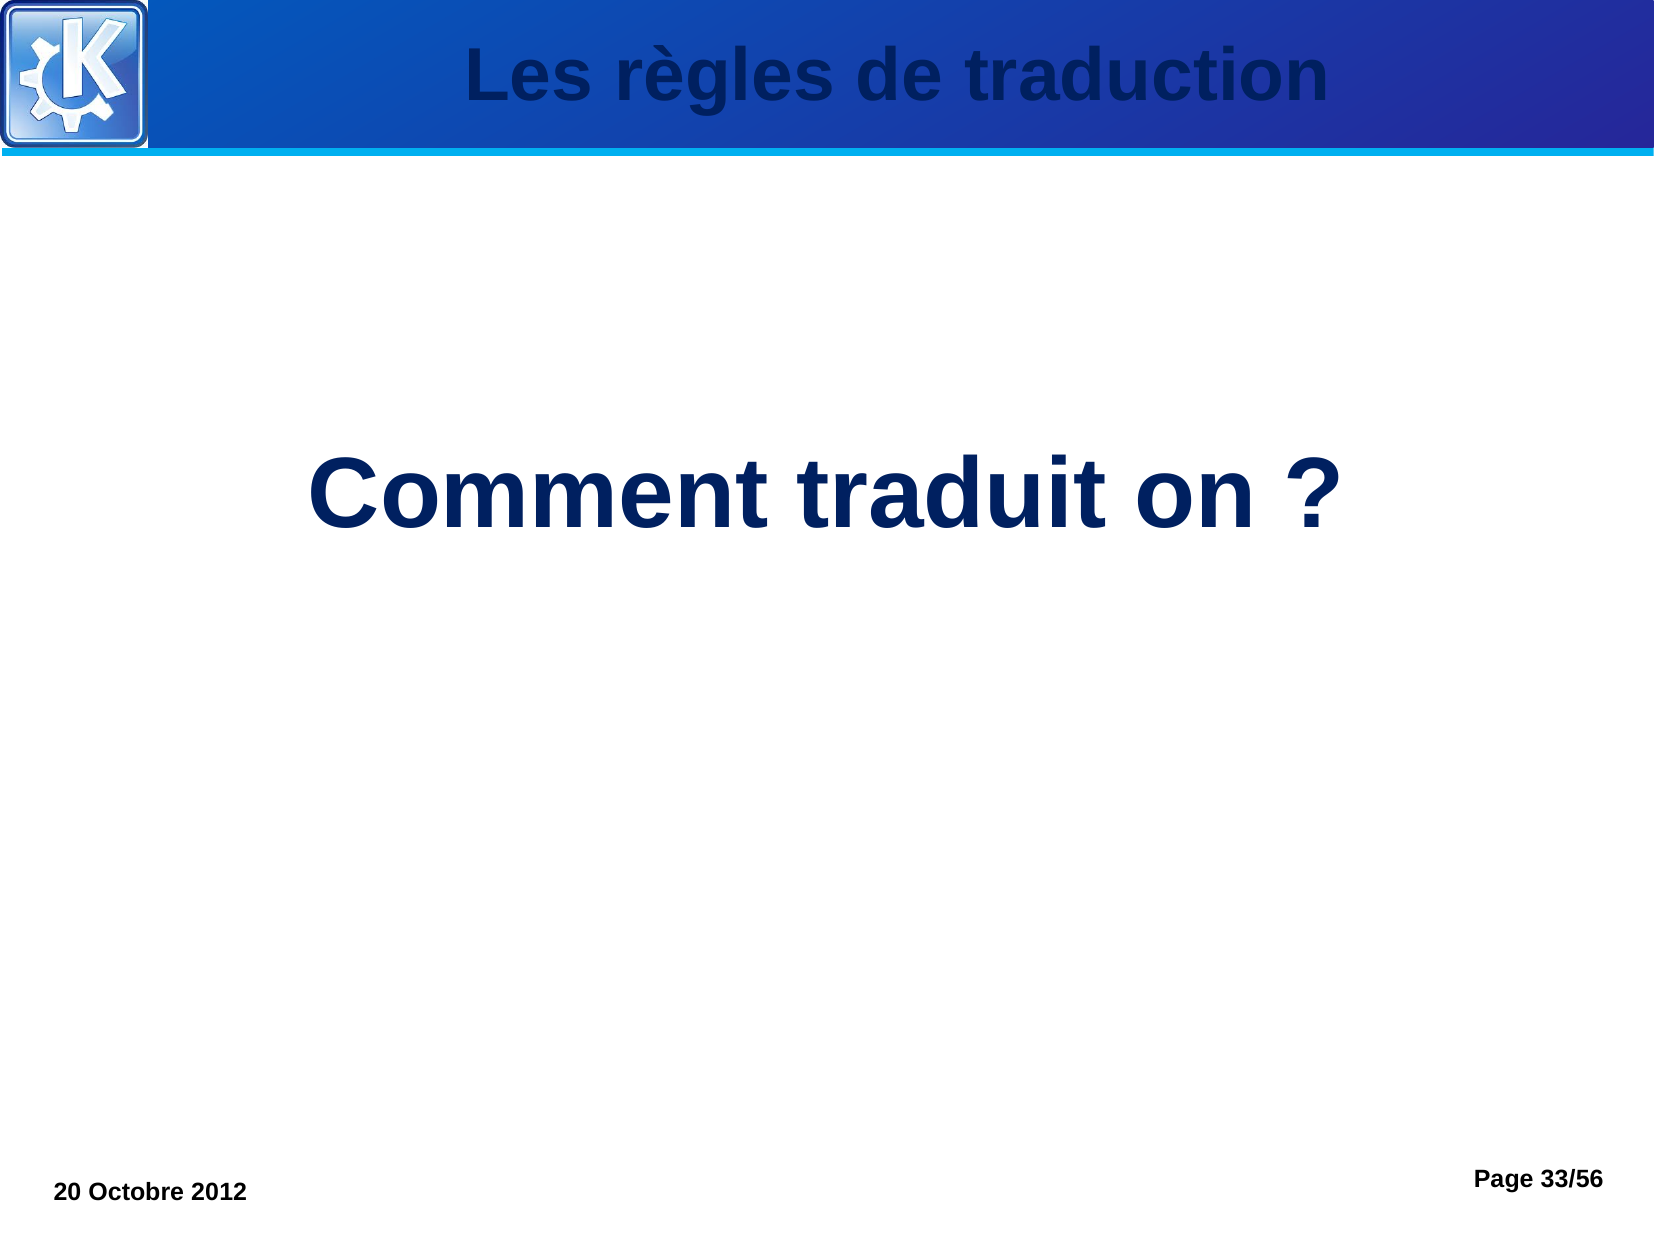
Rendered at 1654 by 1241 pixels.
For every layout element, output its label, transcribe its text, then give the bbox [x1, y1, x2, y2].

picture [0, 0, 141, 148]
text_box Les règles de traduction [141, 0, 1654, 148]
text_box Comment traduit on ? [0, 430, 1654, 558]
